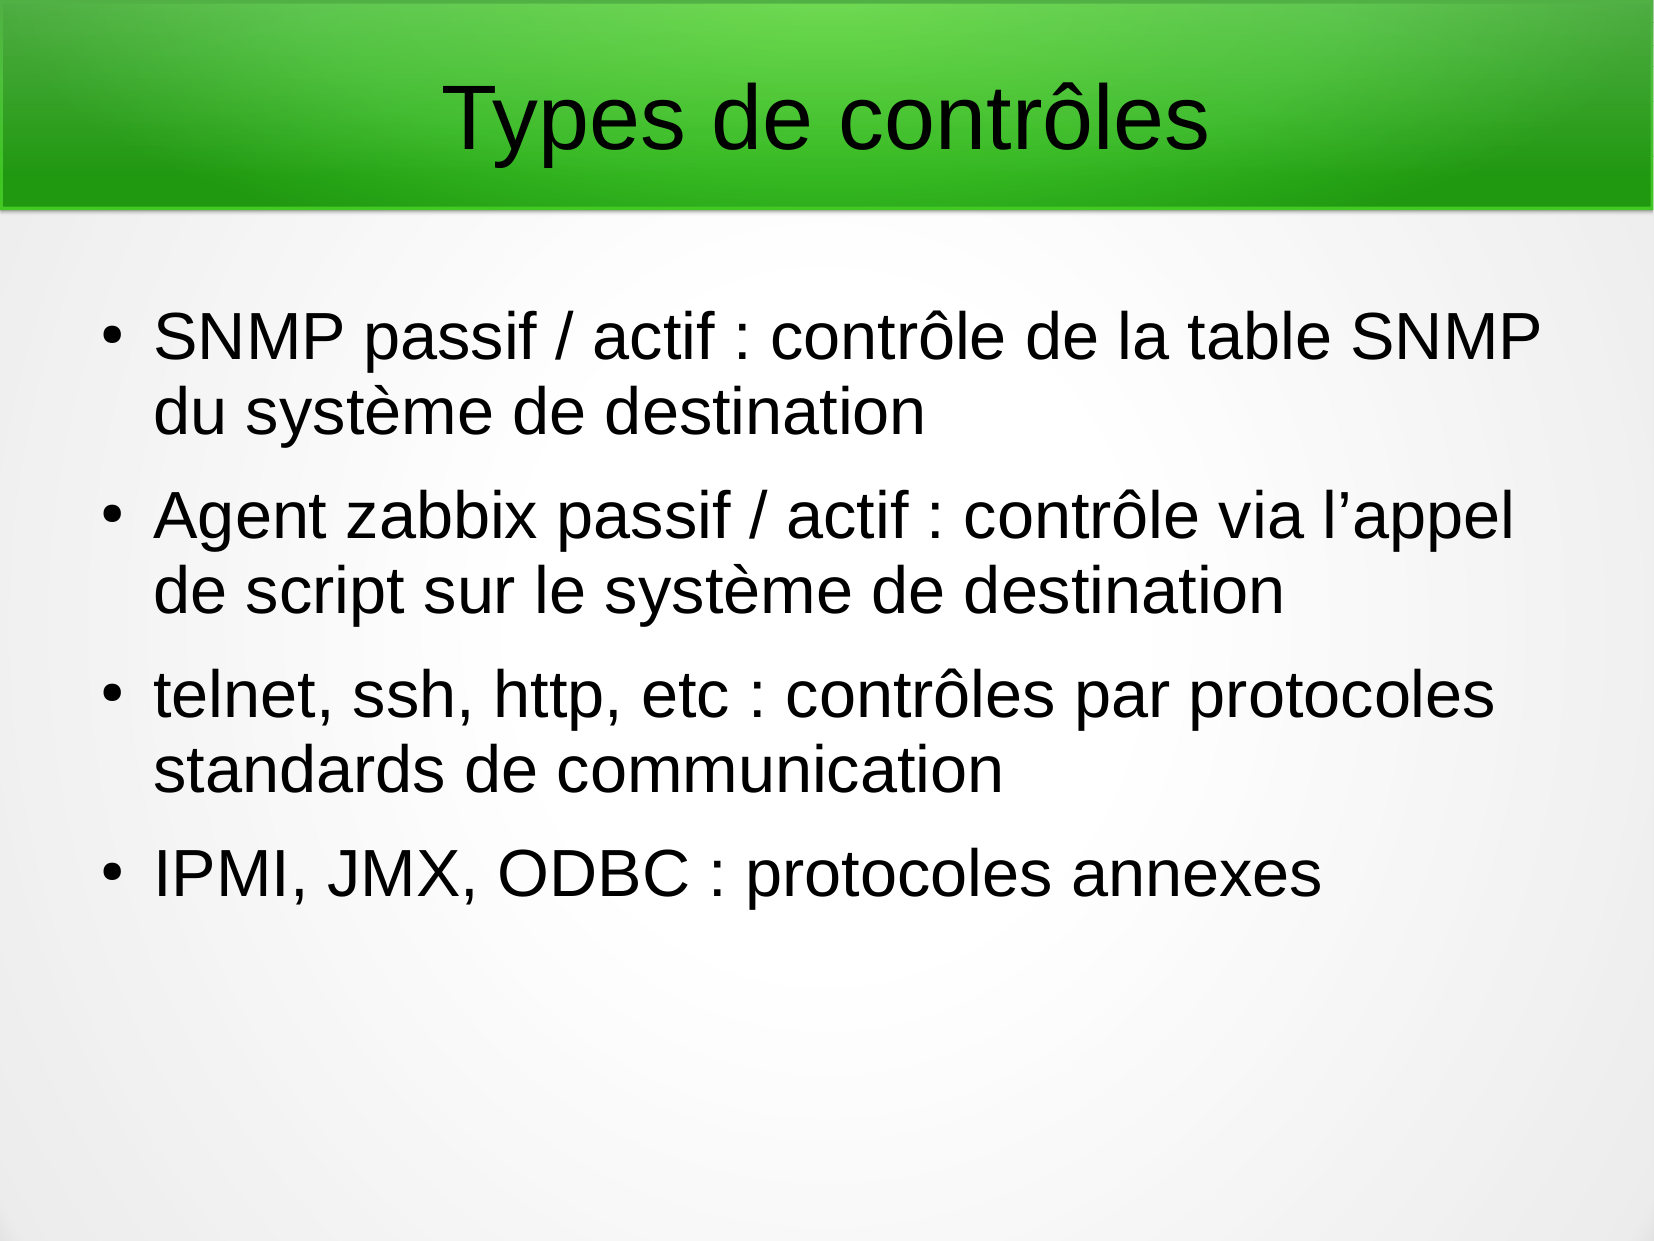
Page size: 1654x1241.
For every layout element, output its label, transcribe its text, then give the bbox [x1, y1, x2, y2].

title Types de contrôles [82, 47, 1571, 189]
list SNMP passif / actif : contrôle de la table SNMP du système de destination Agent zabbix passif / actif : contrôle via l’appel de script sur le système de destination telnet, ssh, http, etc : contrôles par protocoles standards de communication IPMI, JMX, ODBC : protocoles annexes [82, 299, 1571, 1019]
